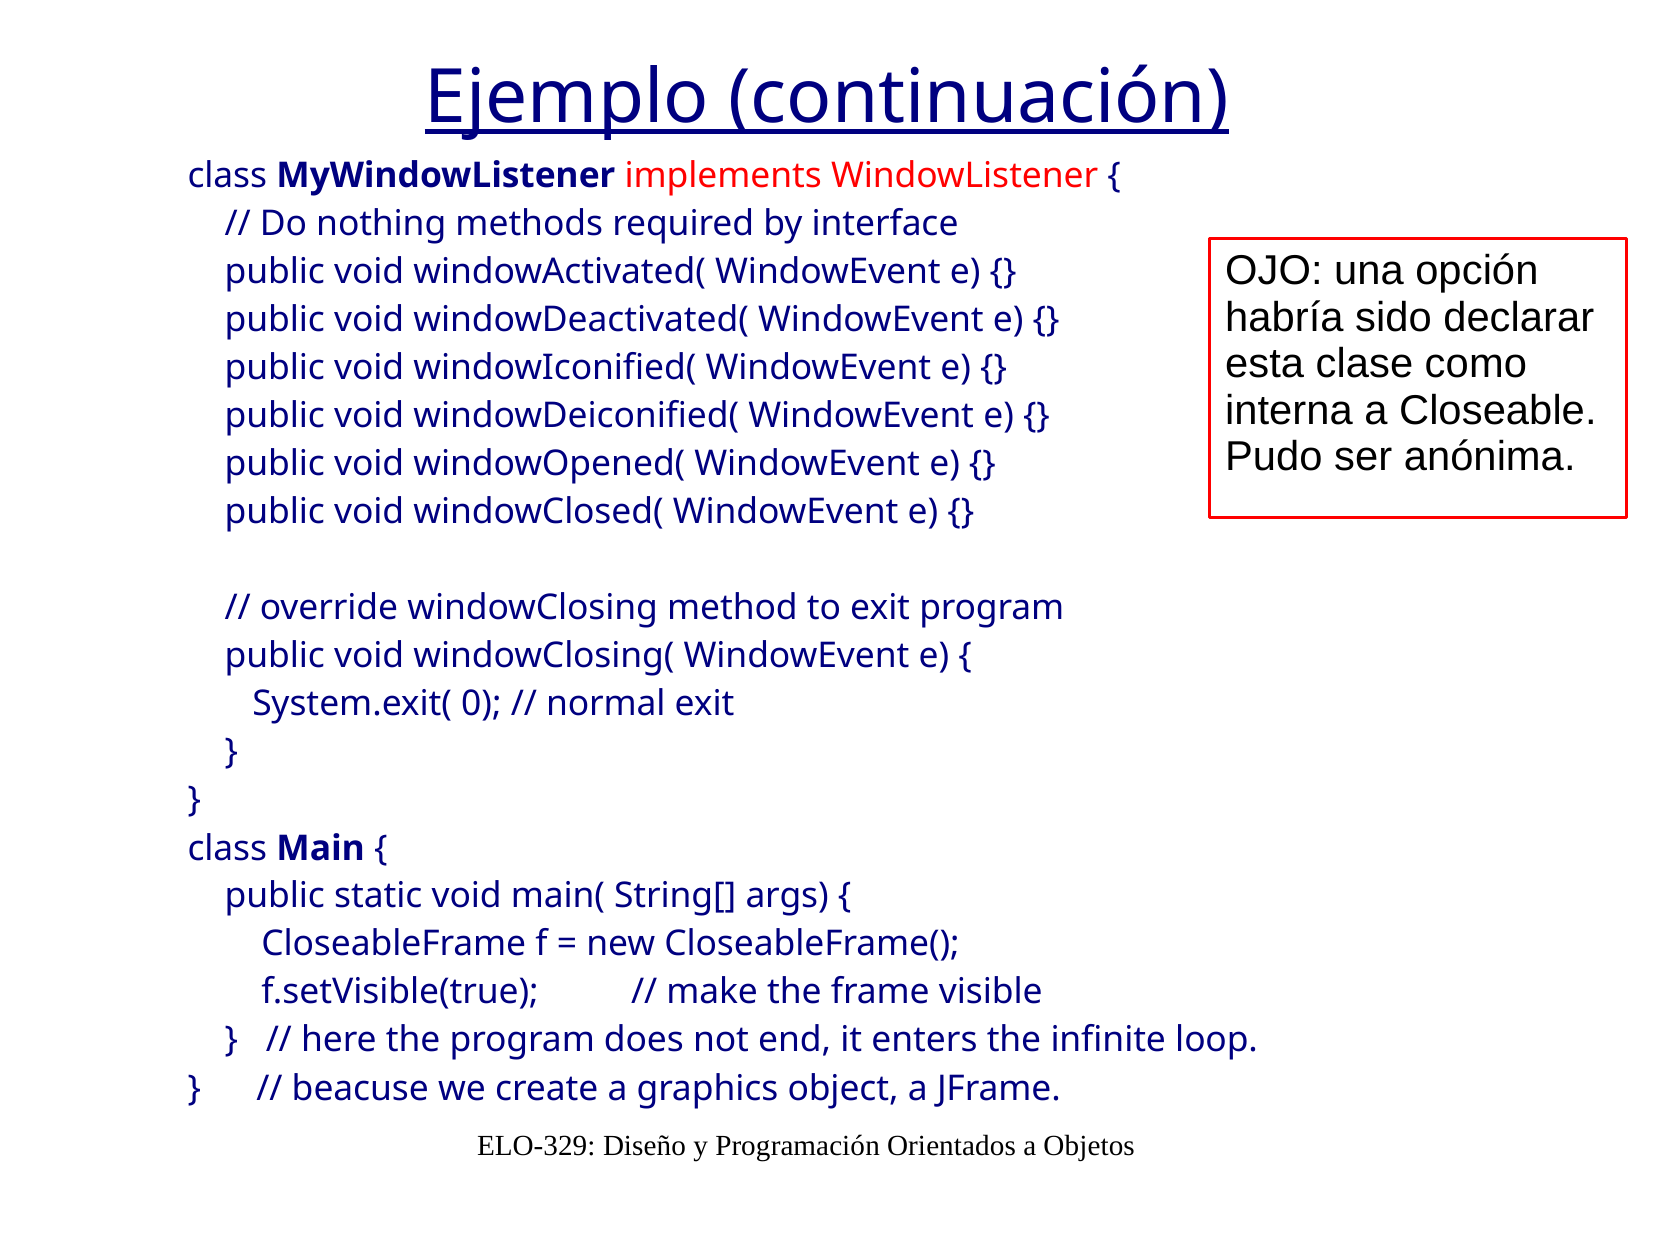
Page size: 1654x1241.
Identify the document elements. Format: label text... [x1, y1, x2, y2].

text_box OJO: una opción habría sido declarar esta clase como interna a Closeable. Pudo ser anónima. [1209, 238, 1627, 518]
title Ejemplo (continuación)‏ [82, 43, 1571, 145]
list class MyWindowListener implements WindowListener { // Do nothing methods required by interface public void windowActivated( WindowEvent e) {} public void windowDeactivated( WindowEvent e) {} public void windowIconified( WindowEvent e) {} public void windowDeiconified( WindowEvent e) {} public void windowOpened( WindowEvent e) {} public void windowClosed( WindowEvent e) {} // override windowClosing method to exit program public void windowClosing( WindowEvent e) { System.exit( 0); // normal exit } } class Main { public static void main( String[] args) { CloseableFrame f = new CloseableFrame(); f.setVisible(true); // make the frame visible } // here the program does not end, it enters the infinite loop. } // beacuse we create a graphics object, a JFrame. [187, 150, 1571, 1126]
